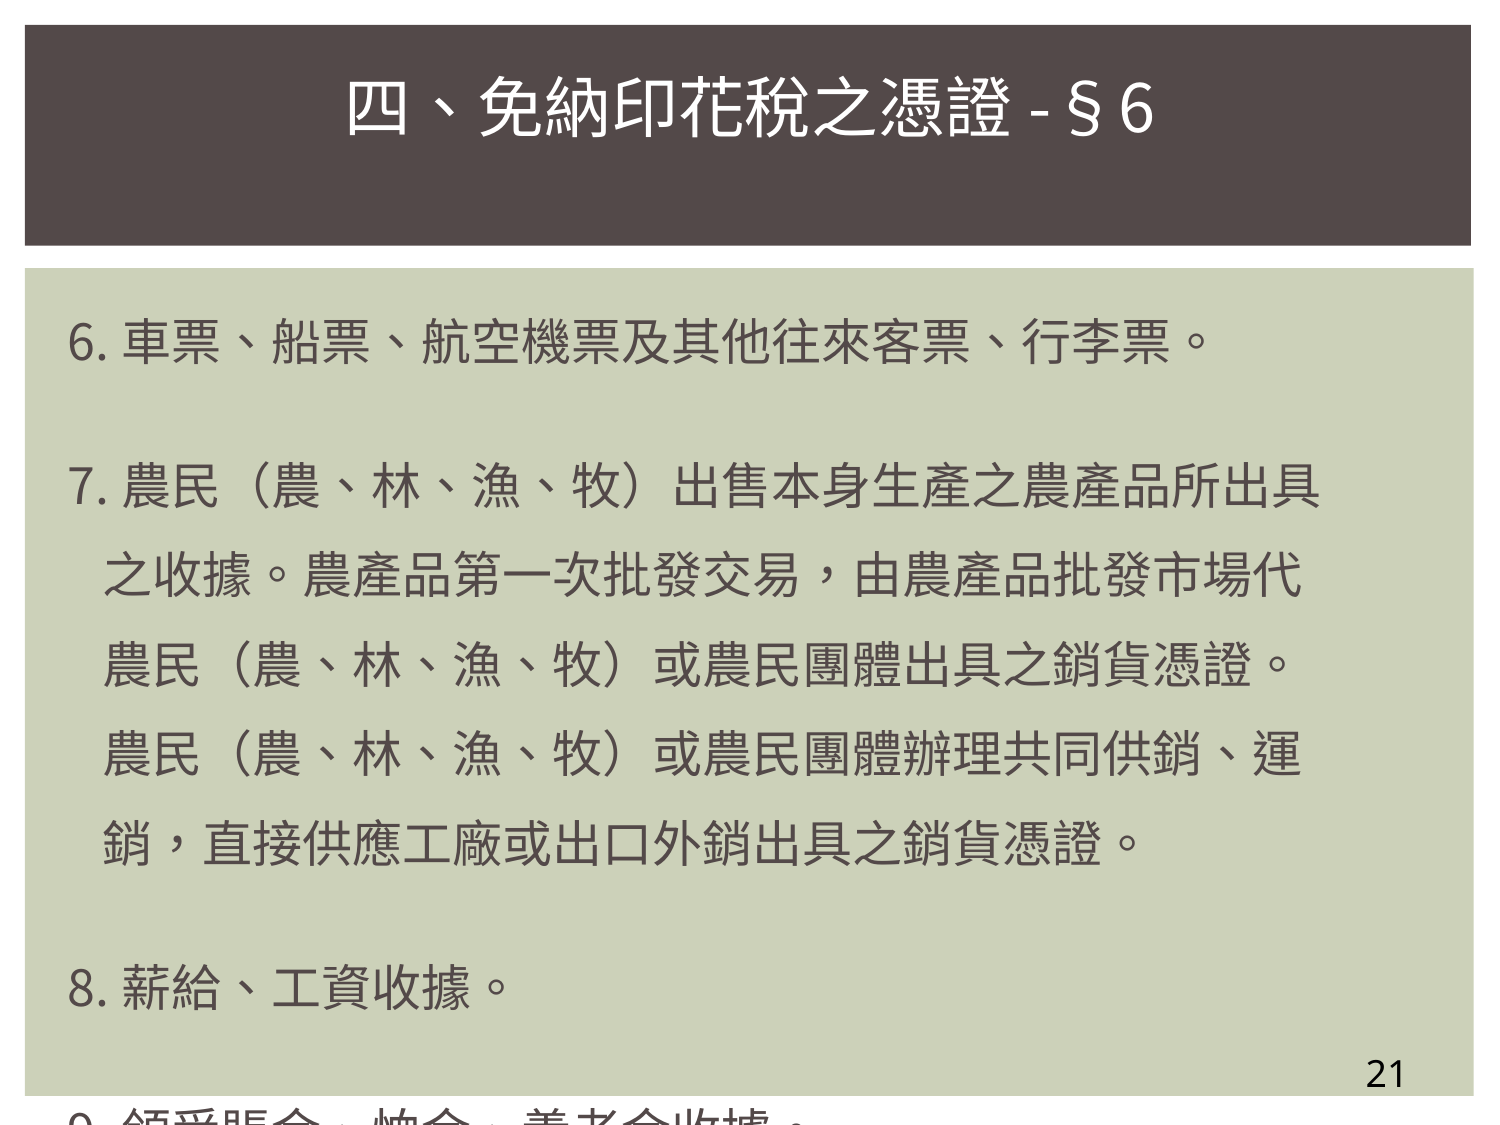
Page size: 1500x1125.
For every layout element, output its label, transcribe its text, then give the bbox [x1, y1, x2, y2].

list 6.車票、船票、航空機票及其他往來客票、行李票。 7.農民（農、林、漁、牧）出售本身生產之農產品所出具 之收據。農產品第一次批發交易，由農產品批發市場代 農民（農、林、漁、牧）或農民團體出具之銷貨憑證。 農民（農、林、漁、牧）或農民團體辦理共同供銷、運 銷，直接供應工廠或出口外銷出具之銷貨憑證。 8.薪給、工資收據。 9.領受賬金、恤金、養老金收據。 [53, 302, 1436, 976]
slide_number <編號> [1350, 1042, 1447, 1088]
title 四、免納印花稅之憑證-§6 [62, 58, 1438, 232]
